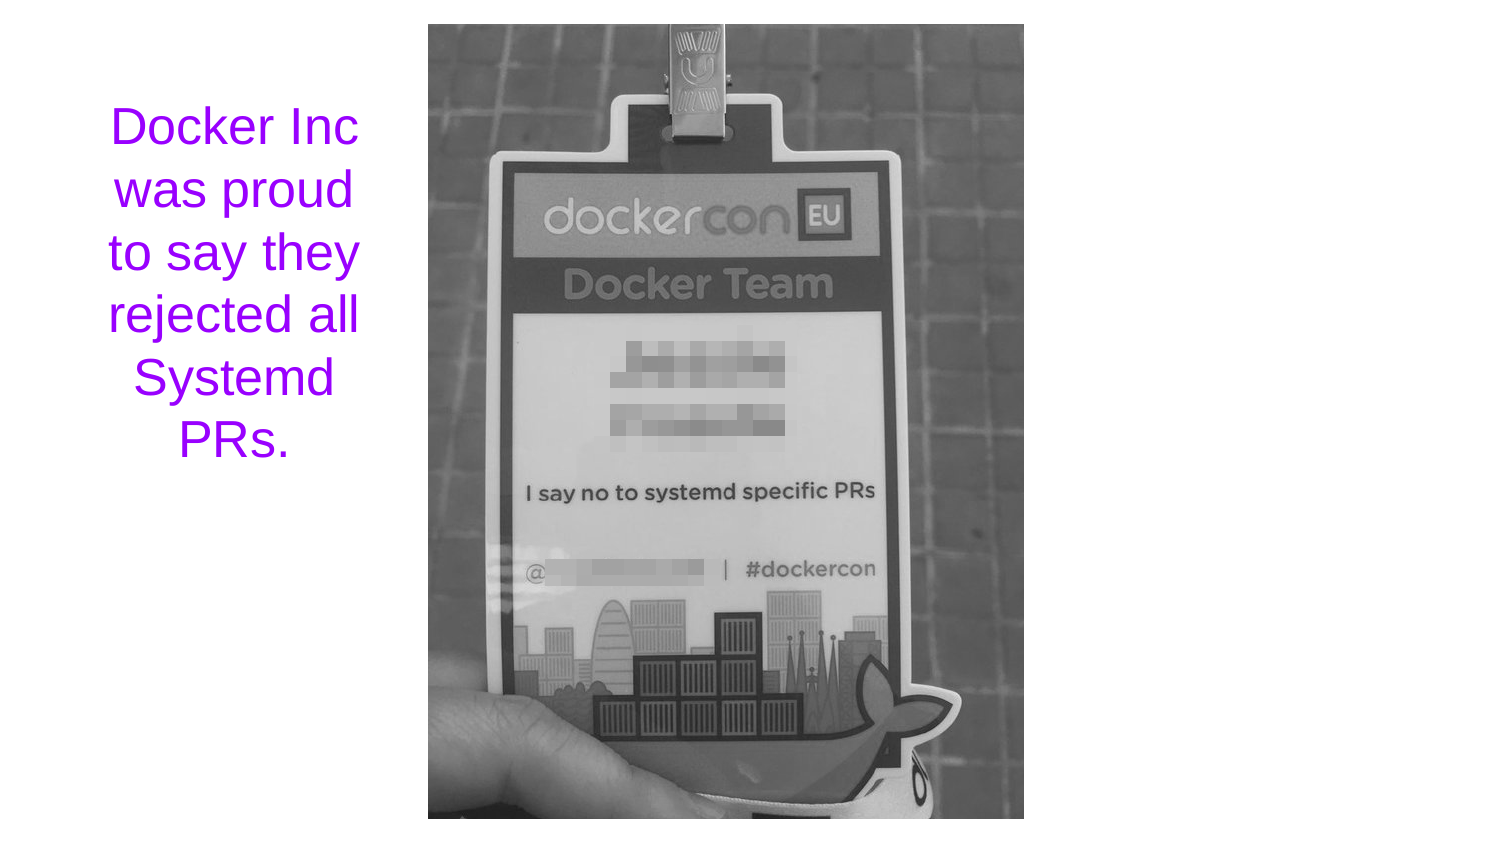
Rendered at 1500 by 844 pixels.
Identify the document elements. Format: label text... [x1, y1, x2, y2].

picture [428, 24, 1024, 819]
text_box Docker Inc was proud to say they rejected all Systemd PRs. [72, 78, 397, 483]
